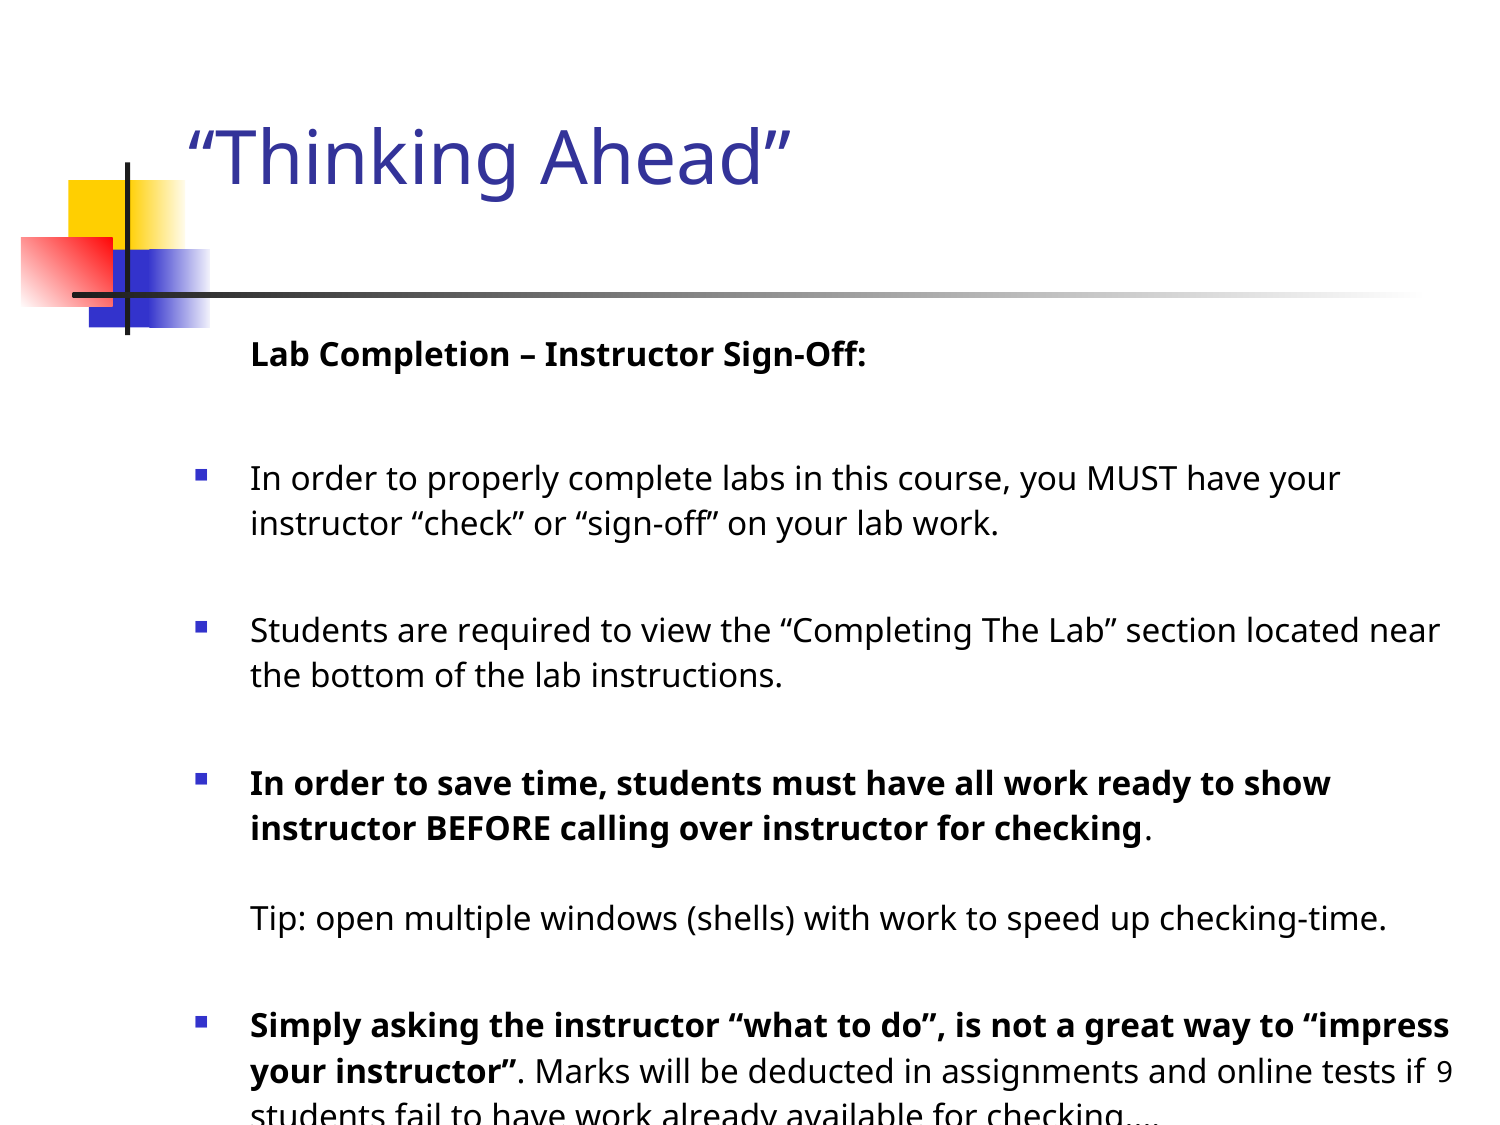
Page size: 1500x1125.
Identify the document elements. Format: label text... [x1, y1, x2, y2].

list Lab Completion – Instructor Sign-Off: In order to properly complete labs in this course, you MUST have your instructor “check” or “sign-off” on your lab work. Students are required to view the “Completing The Lab” section located near the bottom of the lab instructions. In order to save time, students must have all work ready to show instructor BEFORE calling over instructor for checking. Tip: open multiple windows (shells) with work to speed up checking-time. Simply asking the instructor “what to do”, is not a great way to “impress your instructor”. Marks will be deducted in assignments and online tests if students fail to have work already available for checking.... [193, 331, 1469, 1125]
title “Thinking Ahead” [188, 42, 1468, 268]
